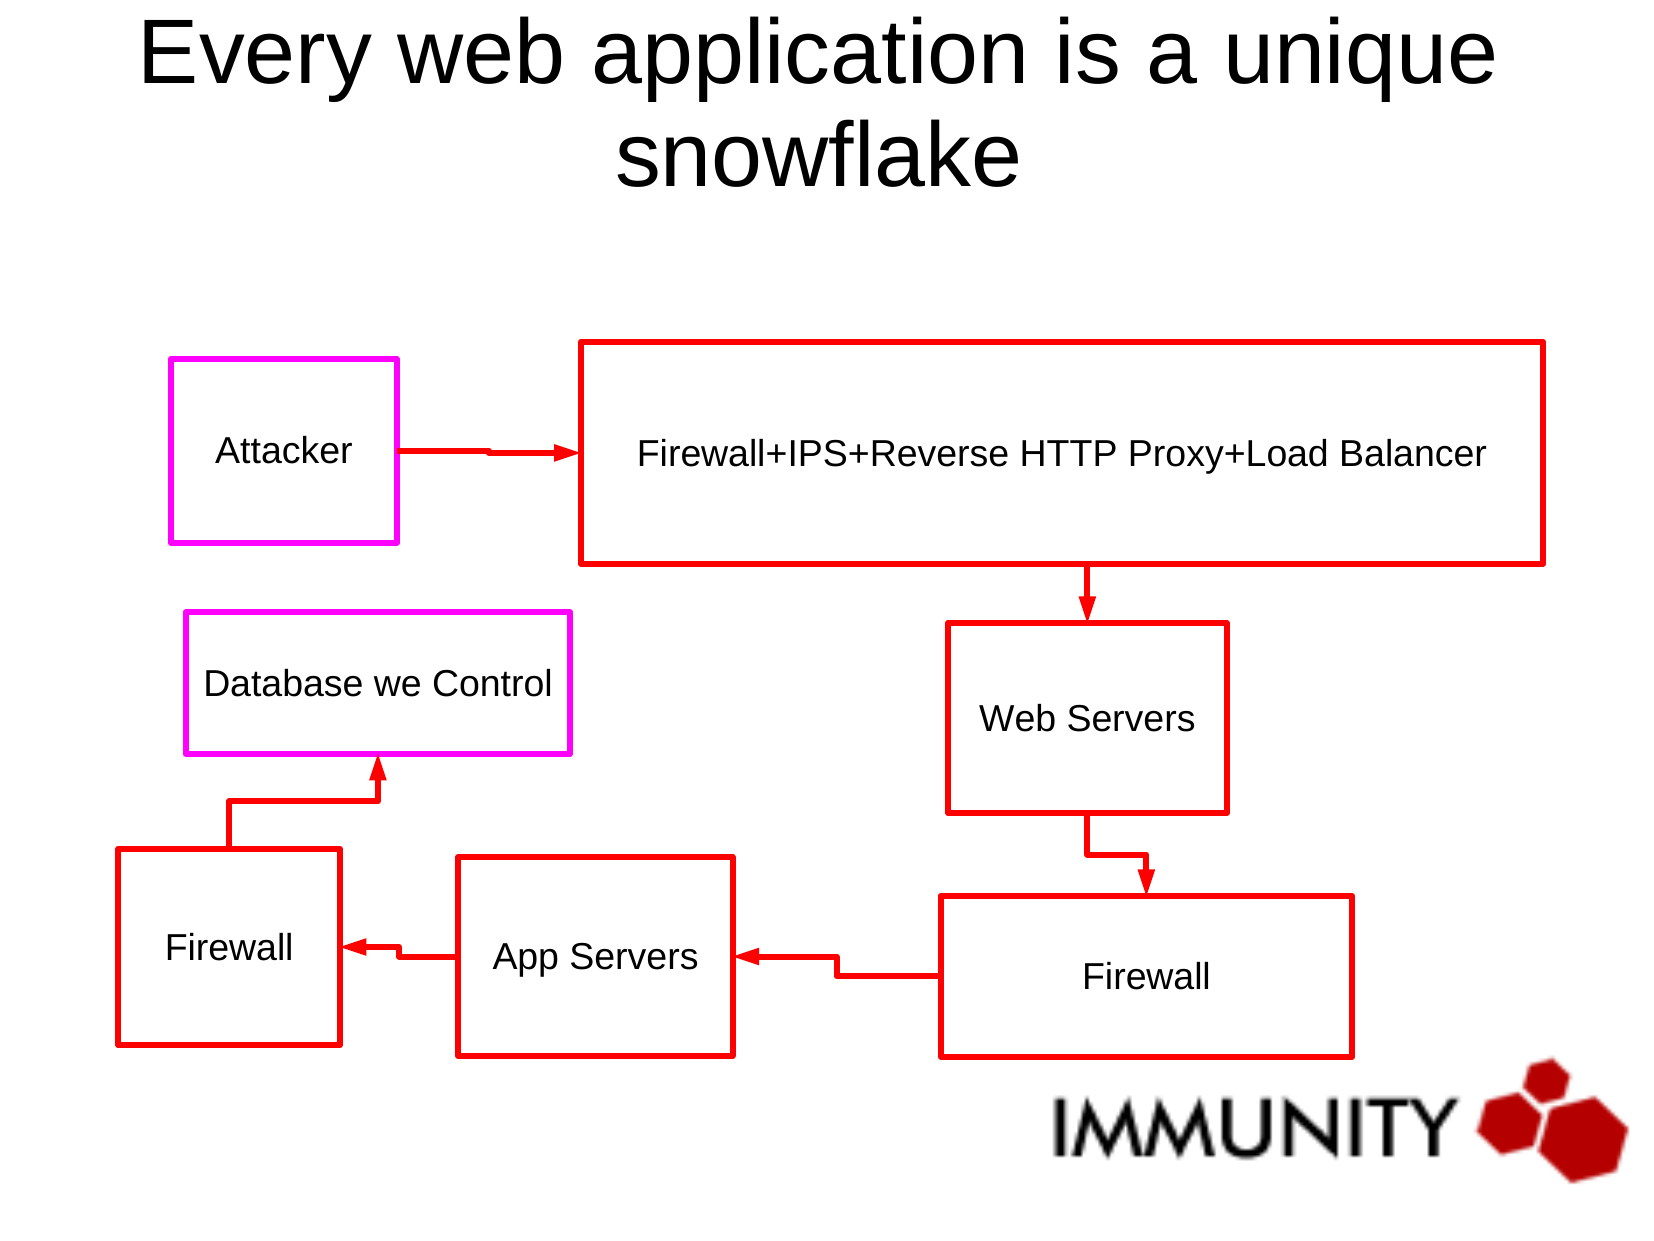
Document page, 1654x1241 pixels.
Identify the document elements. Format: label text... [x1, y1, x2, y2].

text_box Web Servers [948, 622, 1227, 813]
text_box Attacker [170, 358, 397, 543]
text_box Database we Control [185, 612, 571, 754]
title Every web application is a unique snowflake [75, 0, 1564, 208]
text_box App Servers [458, 857, 733, 1056]
text_box Firewall [118, 848, 340, 1046]
text_box Firewall+IPS+Reverse HTTP Proxy+Load Balancer [580, 342, 1544, 564]
picture [1006, 1017, 1654, 1241]
text_box Firewall [940, 896, 1353, 1057]
